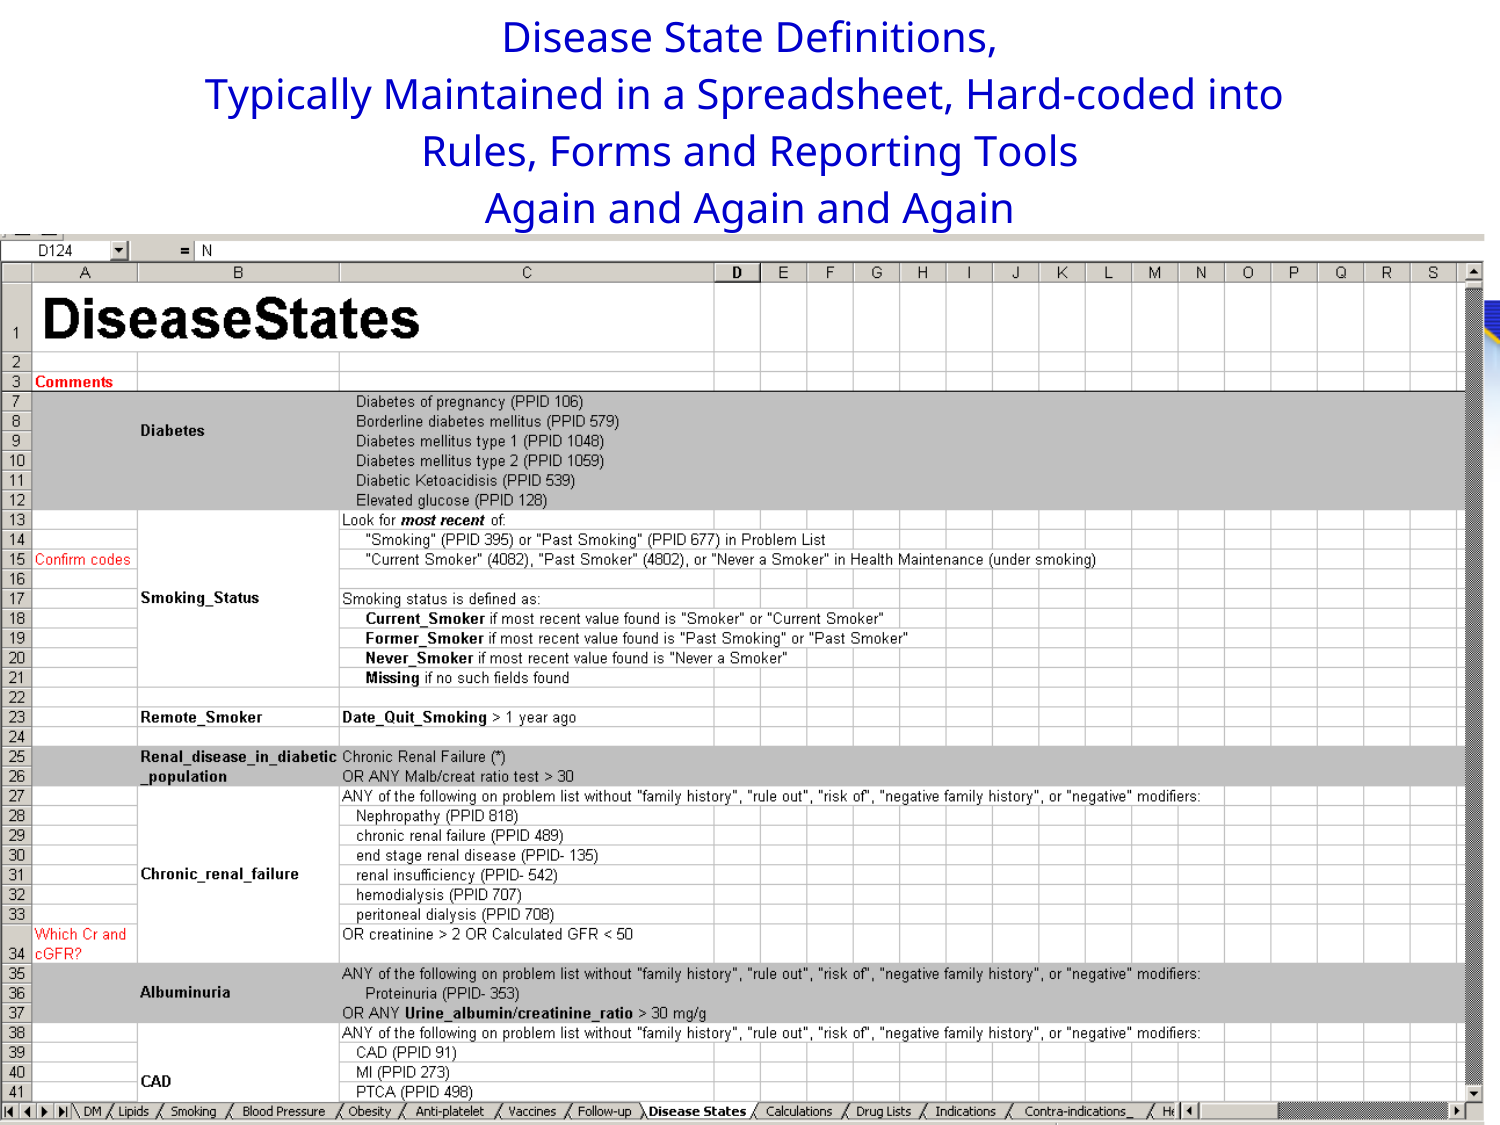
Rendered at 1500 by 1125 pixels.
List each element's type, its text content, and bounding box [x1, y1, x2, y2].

picture [0, 234, 1485, 1125]
text_box Disease State Definitions, Typically Maintained in a Spreadsheet, Hard-coded into Rules, Forms and Reporting Tools Again and Again and Again [0, 0, 1500, 301]
